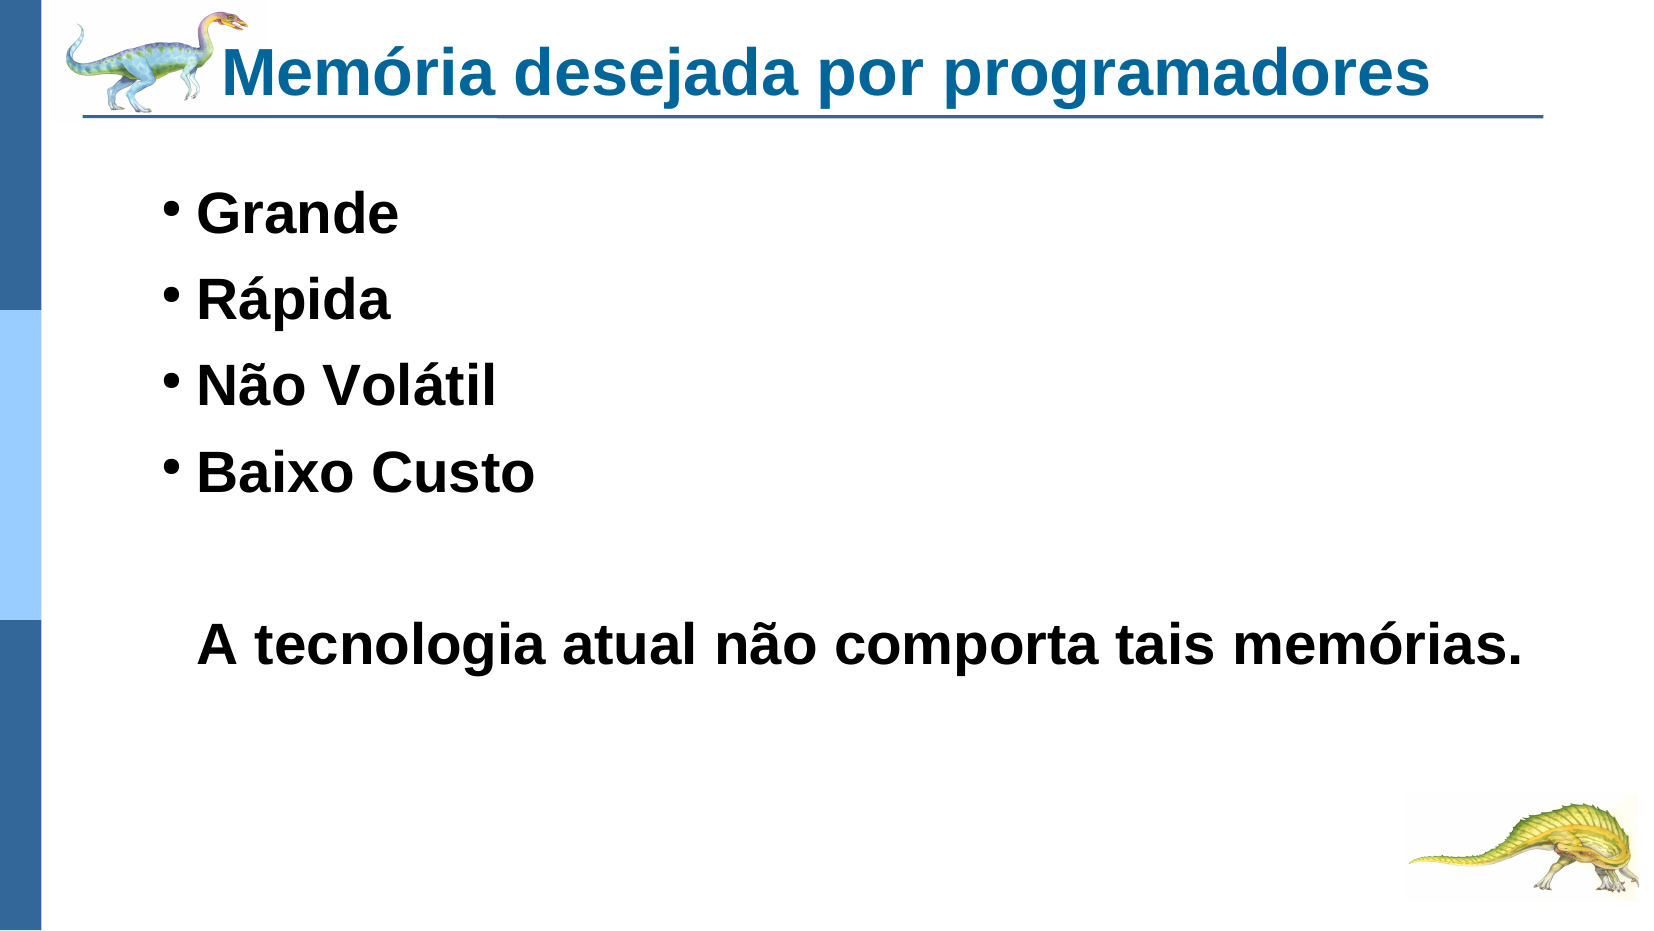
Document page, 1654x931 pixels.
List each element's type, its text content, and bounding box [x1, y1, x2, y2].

picture [1405, 793, 1639, 901]
picture [51, 0, 268, 124]
text_box Grande Rápida Não Volátil Baixo Custo A tecnologia atual não comporta tais memórias. [145, 167, 1635, 782]
text_box Memória desejada por programadores [82, 37, 1571, 116]
